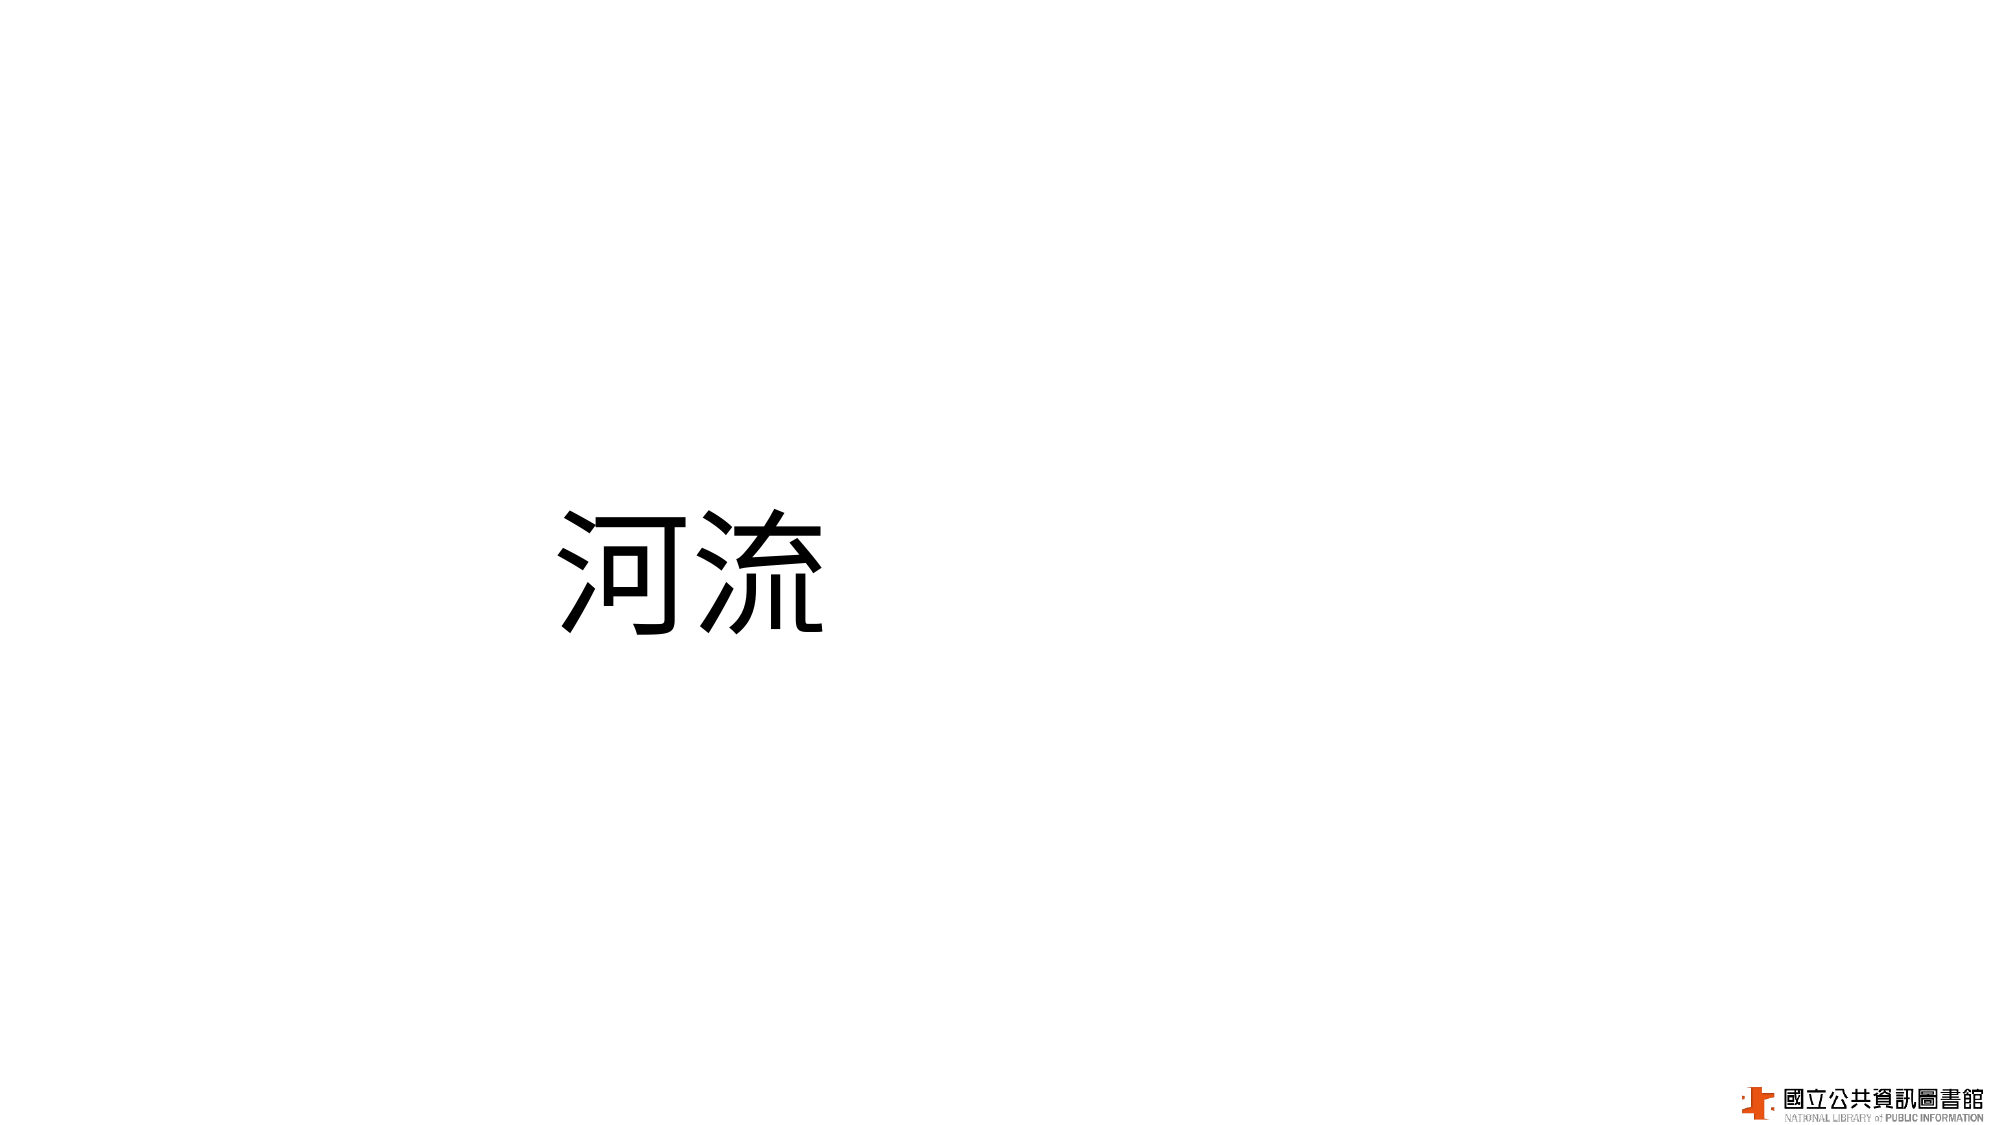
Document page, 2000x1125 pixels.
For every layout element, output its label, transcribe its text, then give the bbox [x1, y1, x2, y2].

text_box 河流 [539, 479, 848, 662]
